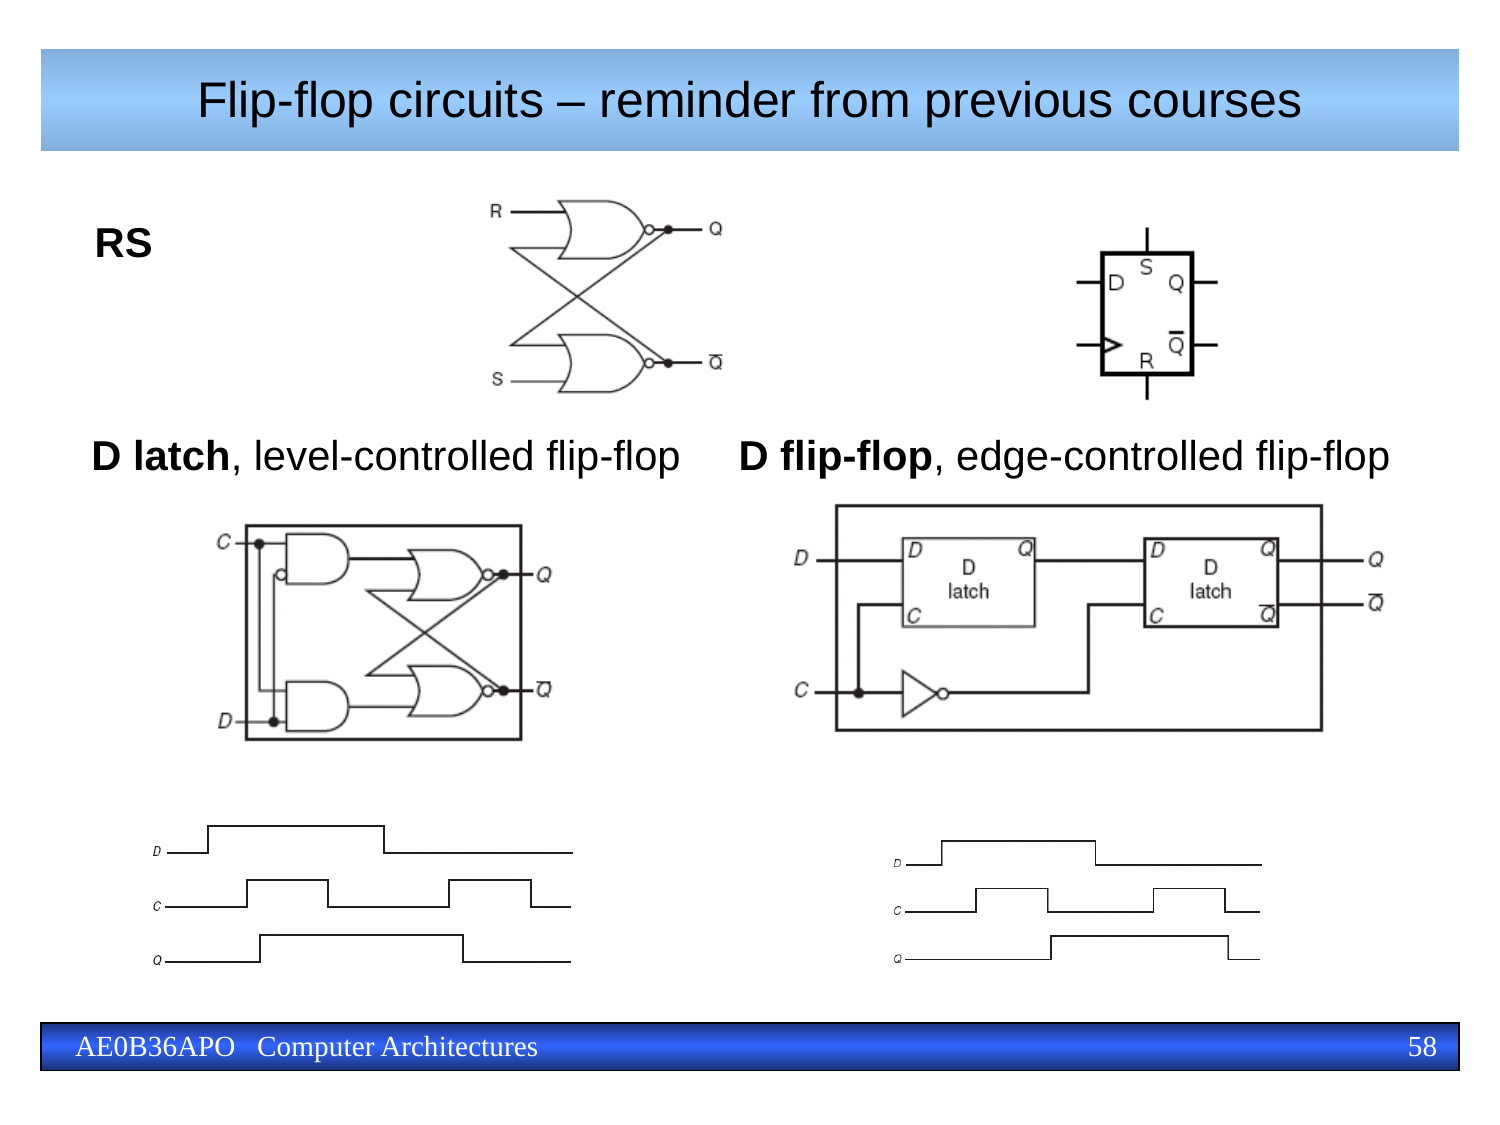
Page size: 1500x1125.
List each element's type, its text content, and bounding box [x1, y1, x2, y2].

picture [206, 515, 565, 746]
text_box RS [64, 208, 466, 274]
picture [779, 495, 1400, 740]
picture [879, 834, 1270, 965]
picture [1069, 220, 1226, 408]
title Flip-flop circuits – reminder from previous courses [41, 49, 1459, 151]
picture [466, 196, 739, 398]
picture [135, 815, 588, 968]
text_box D latch, level-controlled flip-flop D flip-flop, edge-controlled flip-flop [76, 420, 1436, 487]
